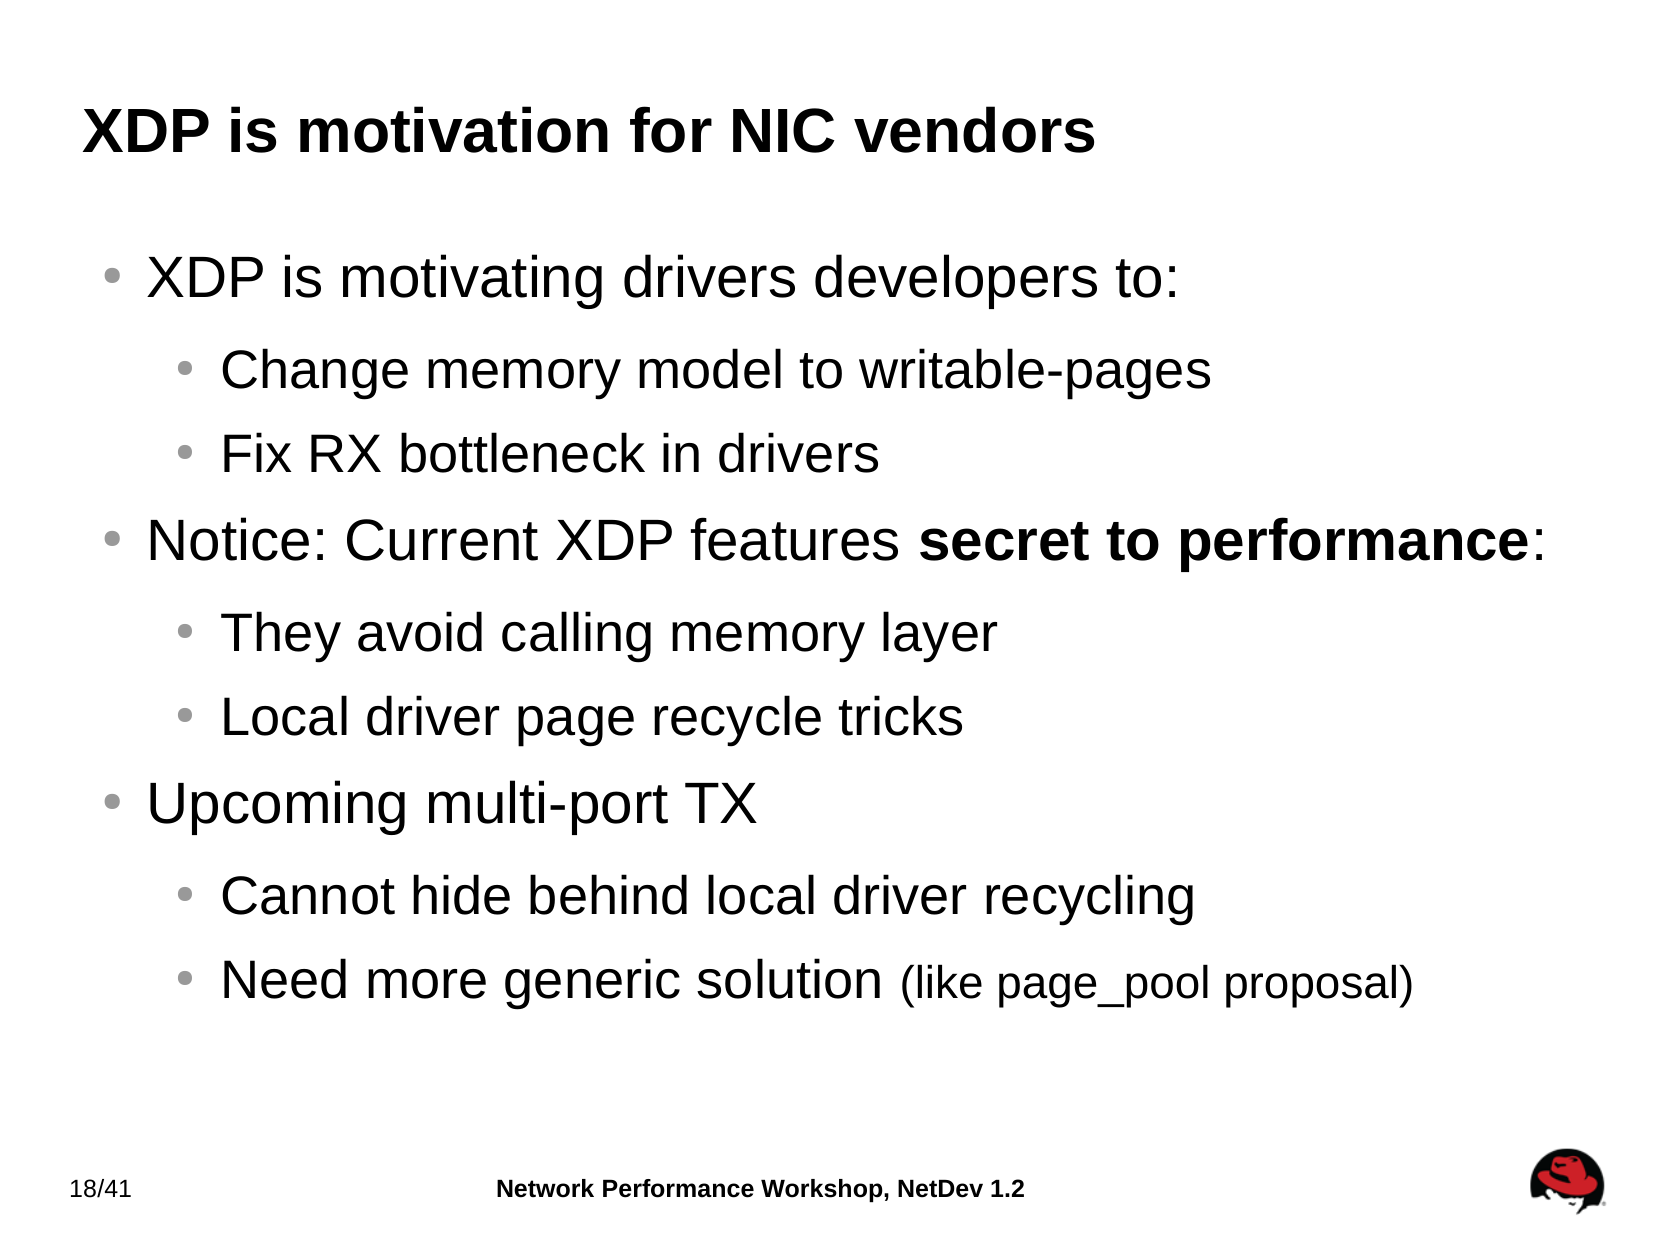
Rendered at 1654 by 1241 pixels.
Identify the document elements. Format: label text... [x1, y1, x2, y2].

picture [1529, 1146, 1612, 1224]
list XDP is motivating drivers developers to: Change memory model to writable-pages Fix RX bottleneck in drivers Notice: Current XDP features secret to performance: They avoid calling memory layer Local driver page recycle tricks Upcoming multi-port TX Cannot hide behind local driver recycling Need more generic solution (like page_pool proposal) [86, 244, 1575, 1039]
title XDP is motivation for NIC vendors [82, 37, 1571, 226]
